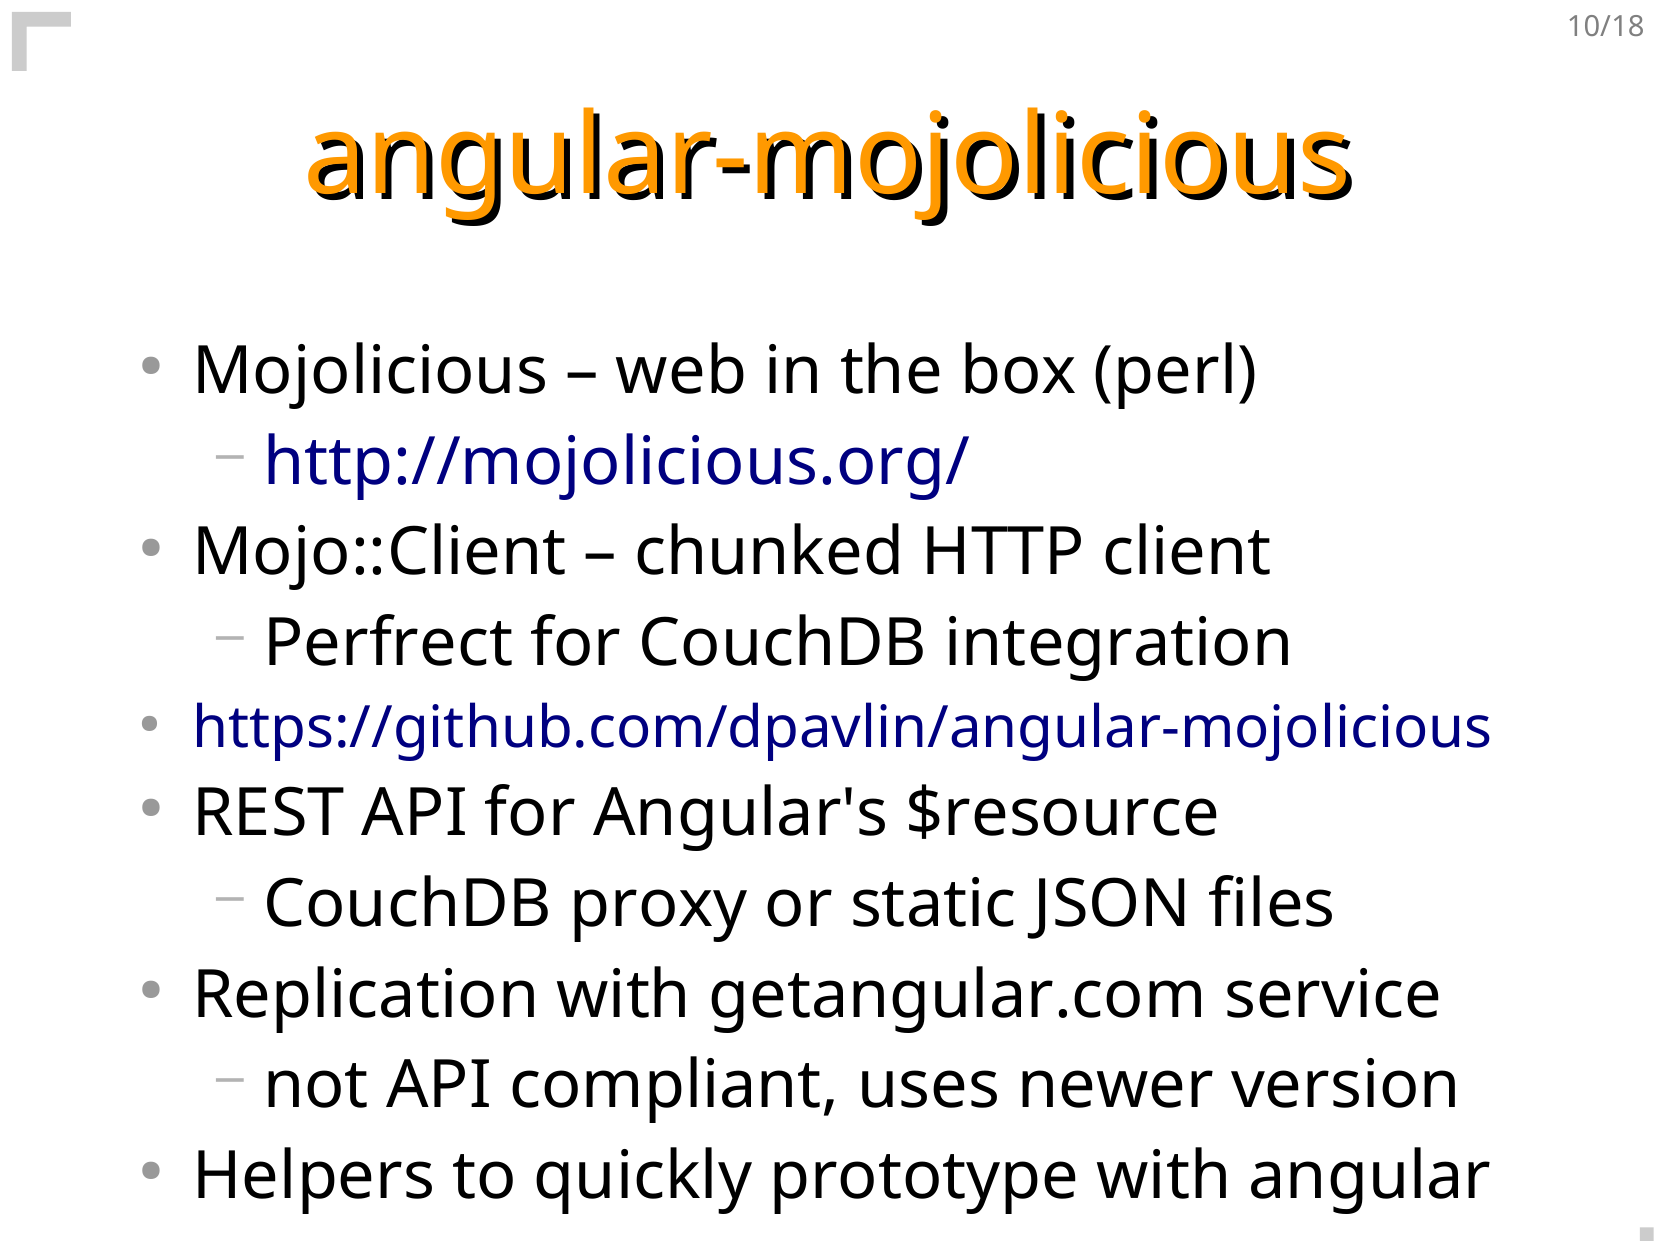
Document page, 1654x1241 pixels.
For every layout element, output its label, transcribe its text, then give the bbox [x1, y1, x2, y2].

title angular-mojolicious [121, 46, 1534, 254]
list Mojolicious – web in the box (perl) http://mojolicious.org/ Mojo::Client – chunked HTTP client Perfrect for CouchDB integration https://github.com/dpavlin/angular-mojolicious REST API for Angular's $resource CouchDB proxy or static JSON files Replication with getangular.com service not API compliant, uses newer version Helpers to quickly prototype with angular [121, 322, 1561, 1132]
